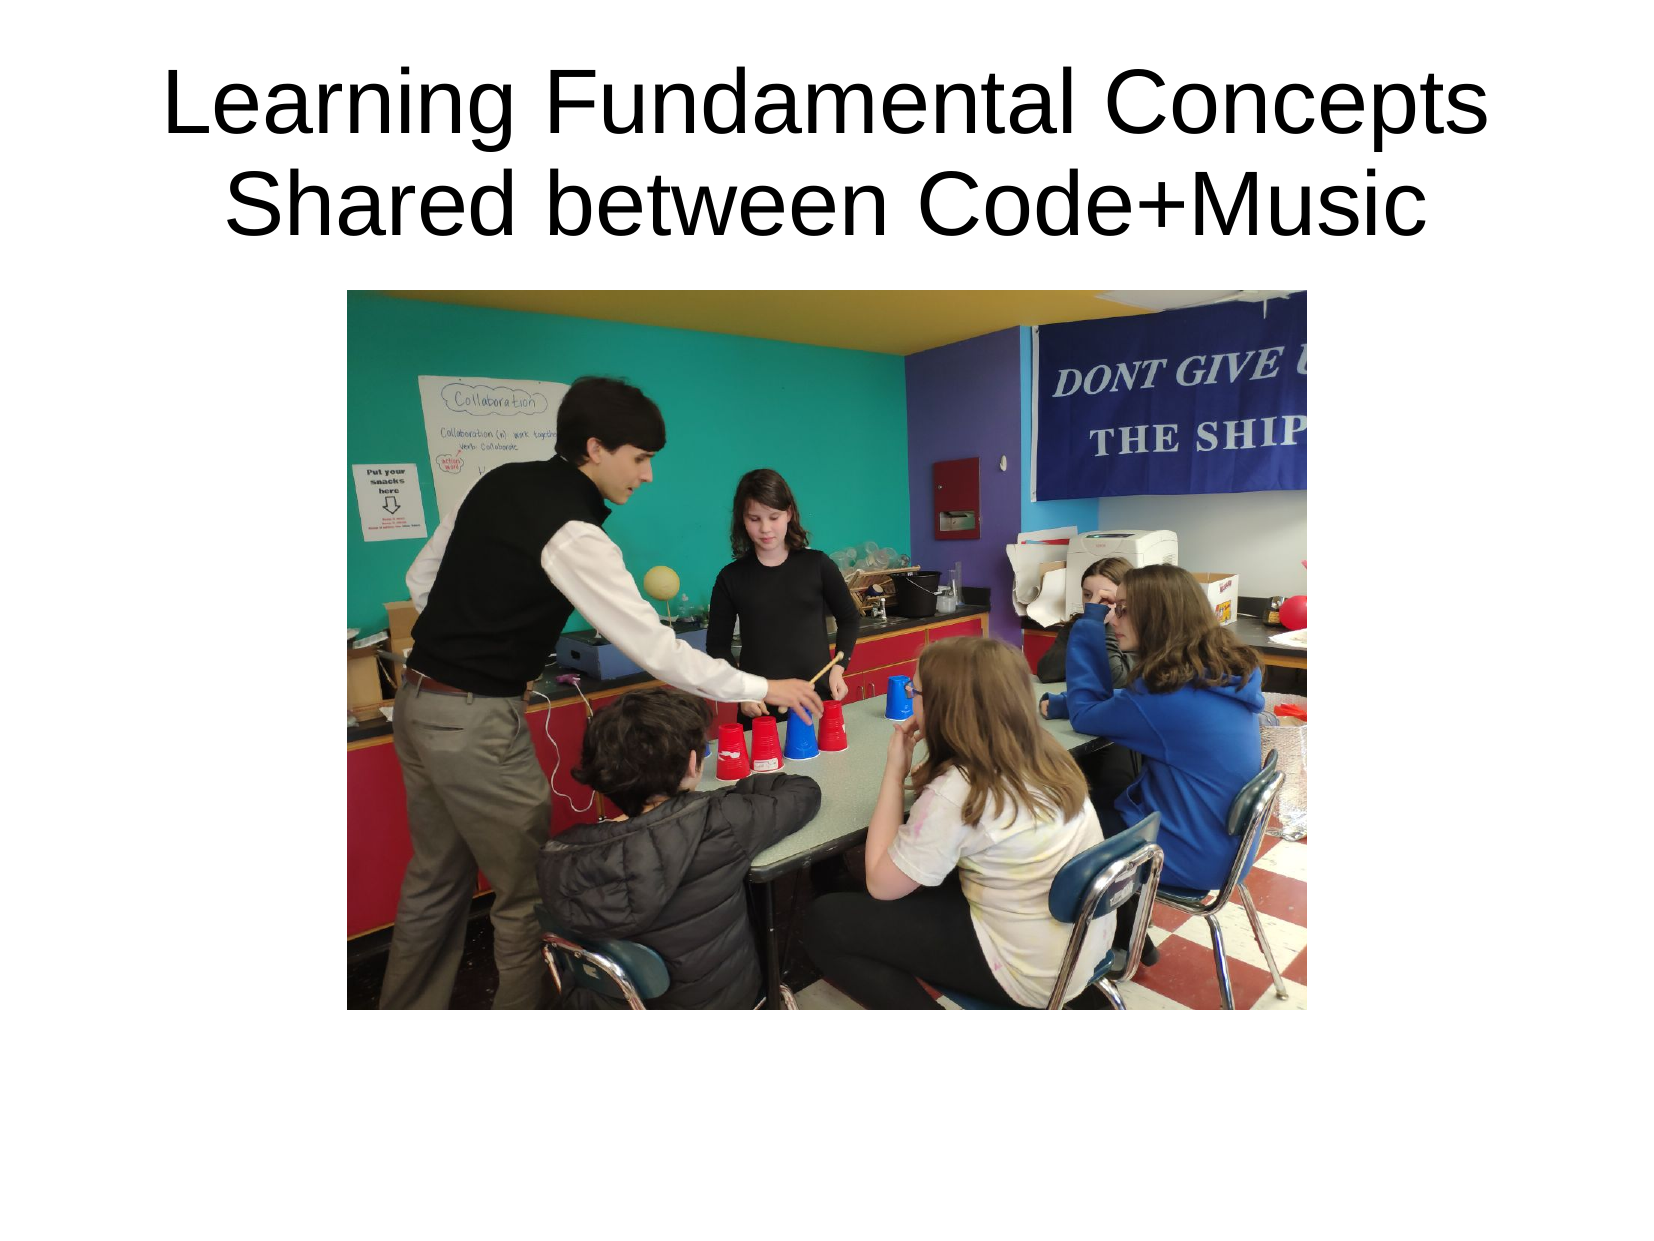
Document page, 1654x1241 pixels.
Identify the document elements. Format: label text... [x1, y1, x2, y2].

picture [347, 290, 1307, 1010]
title Learning Fundamental Concepts Shared between Code+Music [82, 49, 1571, 257]
